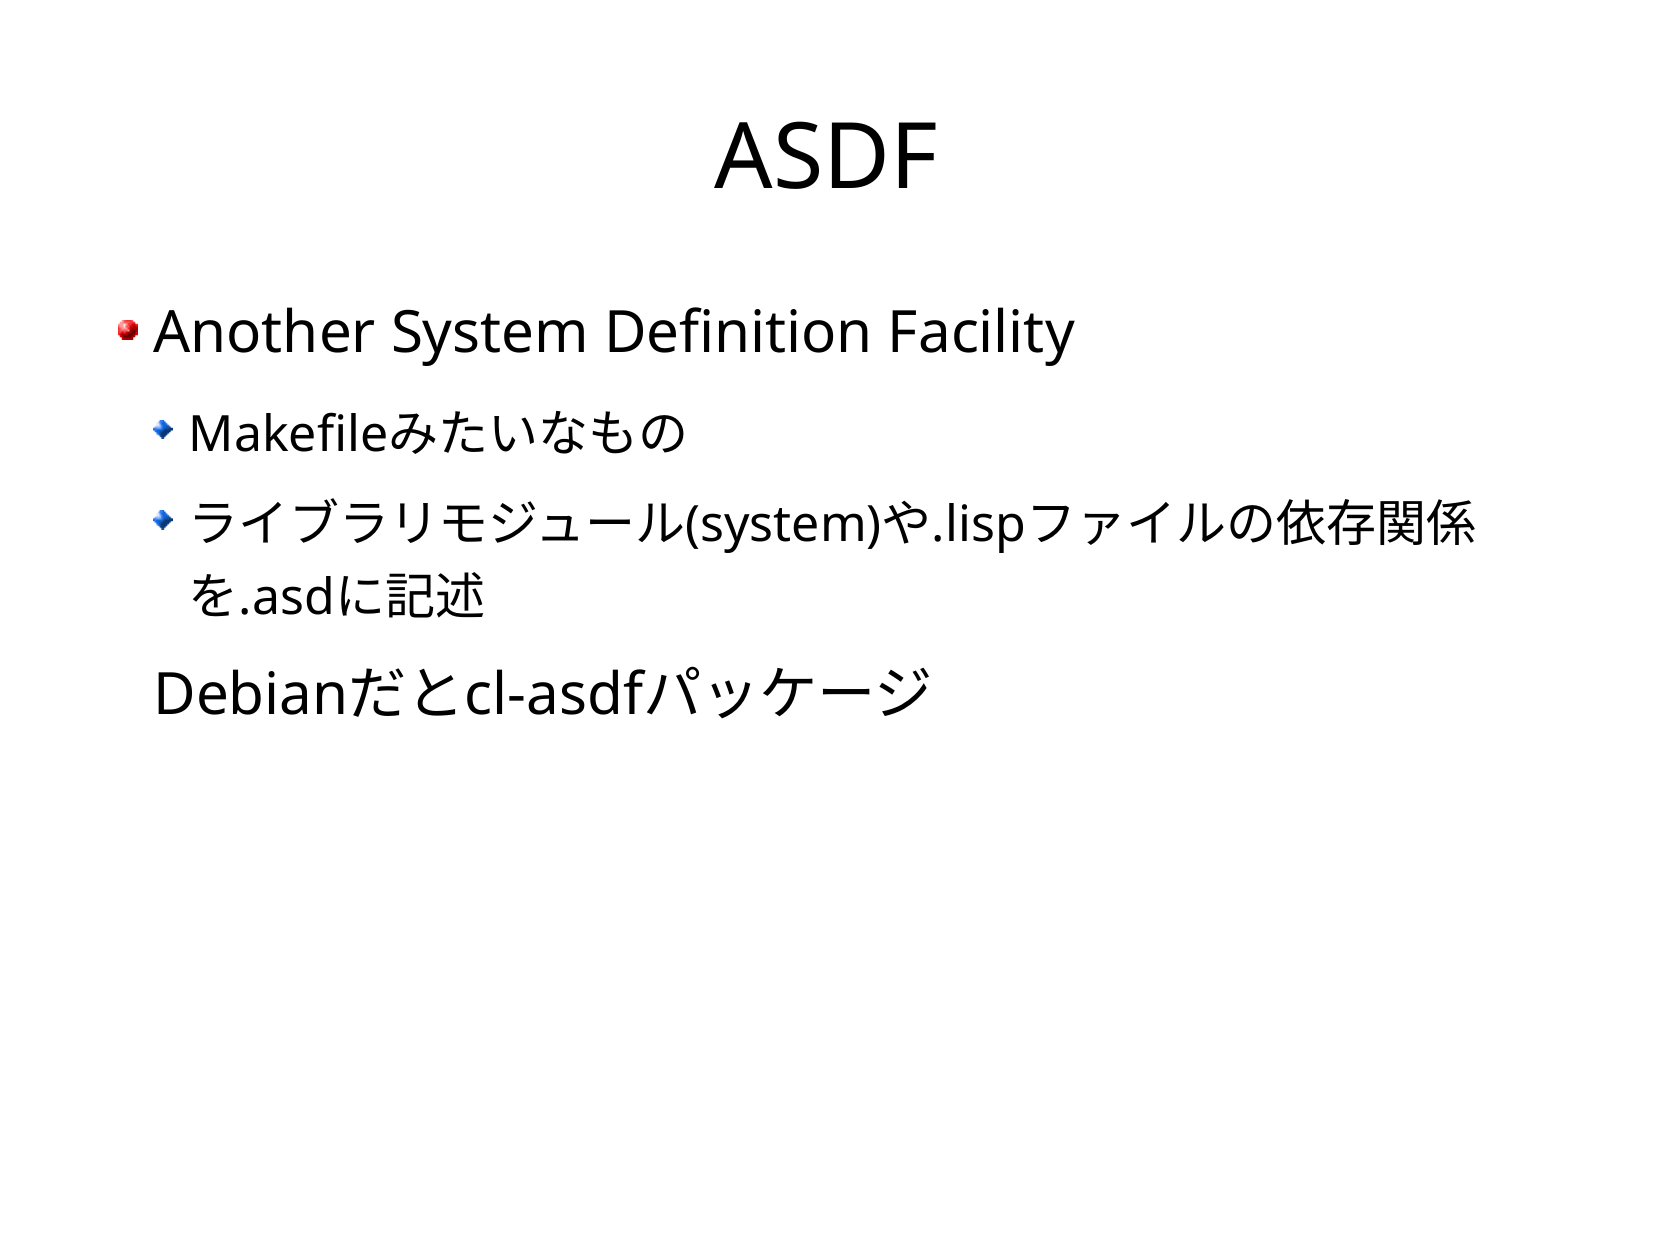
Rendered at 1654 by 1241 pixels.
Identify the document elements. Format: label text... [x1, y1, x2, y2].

title ASDF [82, 56, 1571, 250]
list Another System Definition Facility Makefileみたいなもの ライブラリモジュール(system)や.lispファイルの依存関係を.asdに記述 Debianだとcl-asdfパッケージ [82, 290, 1571, 1109]
